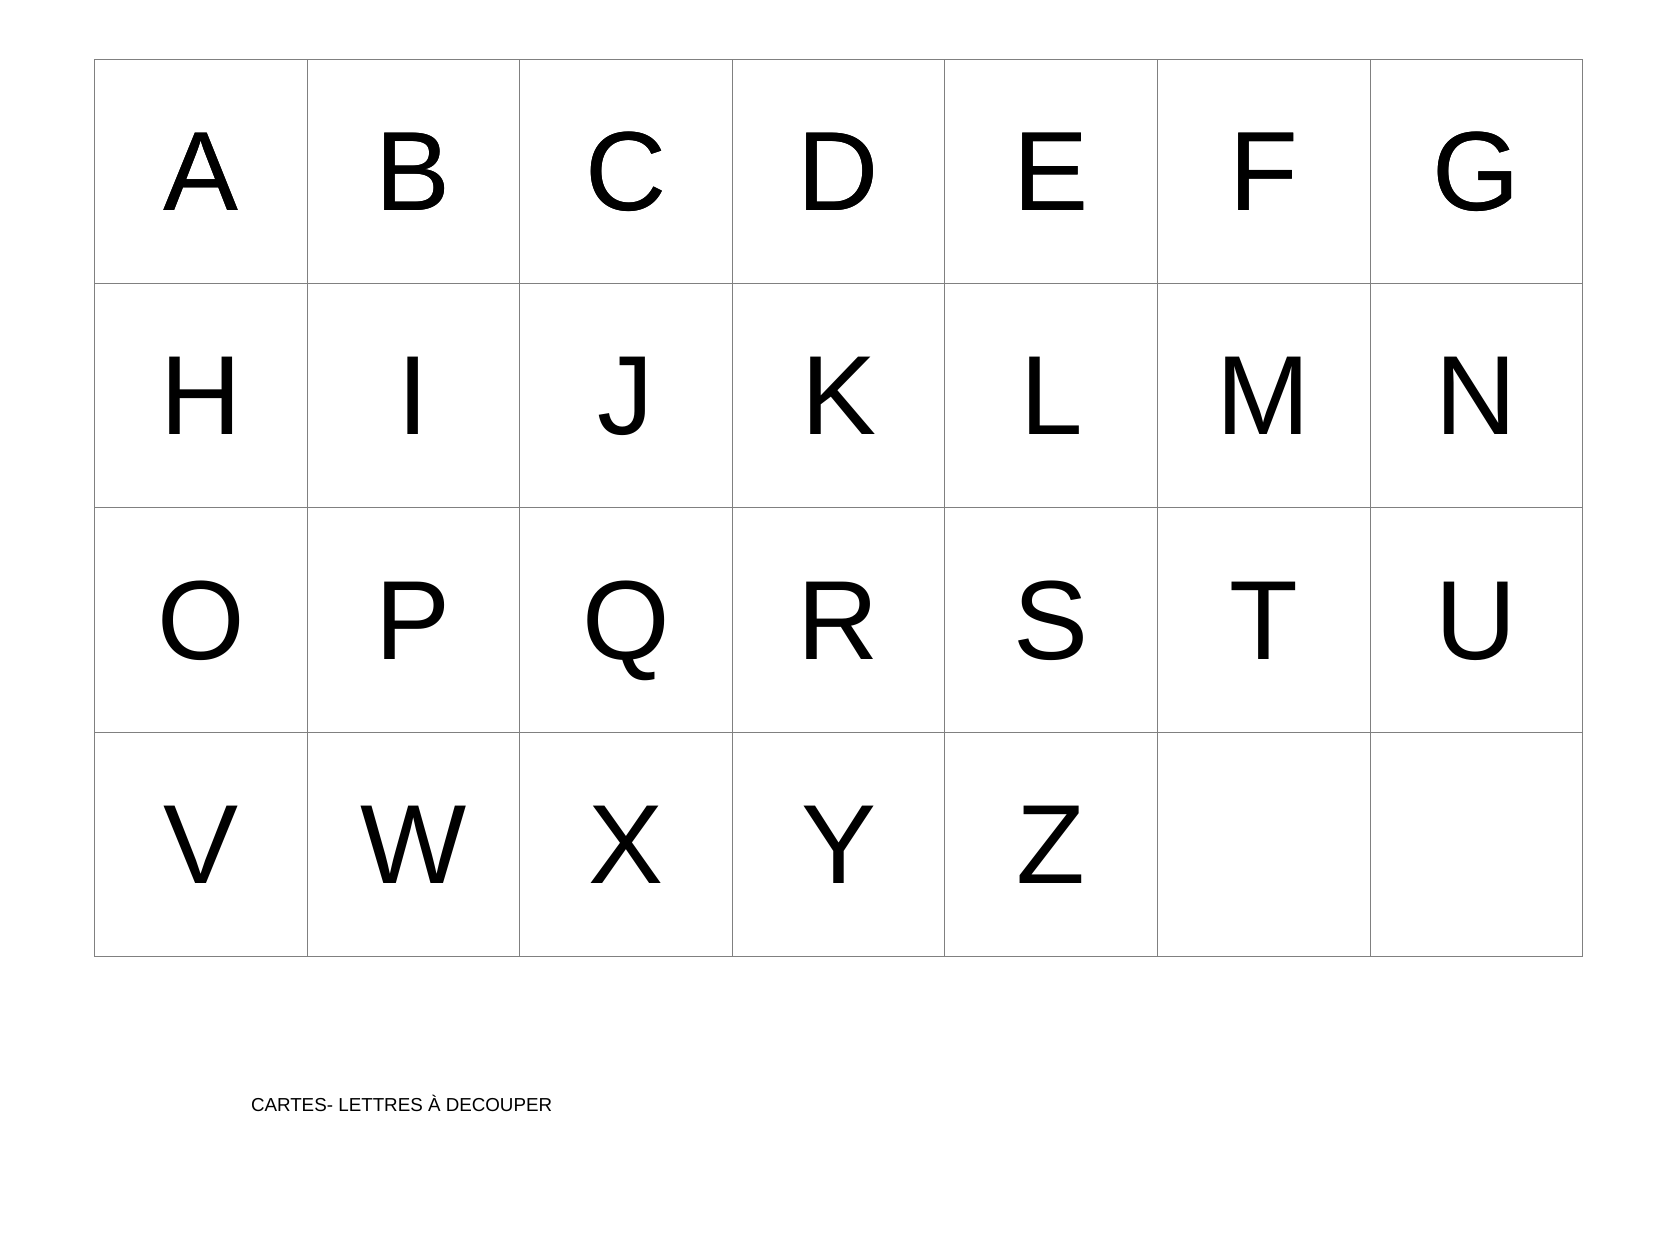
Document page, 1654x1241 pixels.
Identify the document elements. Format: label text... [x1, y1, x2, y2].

text_box H [94, 284, 307, 507]
text_box Q [519, 507, 732, 732]
text_box I [307, 284, 519, 507]
text_box T [1157, 507, 1370, 732]
text_box X [519, 732, 732, 957]
text_box N [1370, 284, 1583, 507]
text_box V [94, 732, 307, 957]
text_box A [94, 59, 307, 284]
text_box R [732, 507, 944, 732]
text_box G [1370, 59, 1583, 284]
text_box Y [732, 732, 944, 957]
text_box L [944, 284, 1157, 507]
text_box P [307, 507, 519, 732]
text_box Z [944, 732, 1157, 957]
text_box E [944, 59, 1157, 284]
text_box C [519, 59, 732, 284]
text_box K [732, 284, 944, 507]
text_box W [307, 732, 519, 957]
text_box U [1370, 507, 1583, 732]
text_box B [307, 59, 519, 284]
text_box J [519, 284, 732, 507]
text_box M [1157, 284, 1370, 507]
text_box S [944, 507, 1157, 732]
text_box CARTES- LETTRES À DECOUPER [236, 1086, 886, 1123]
text_box F [1157, 59, 1370, 284]
text_box D [732, 59, 944, 284]
text_box O [94, 507, 307, 732]
